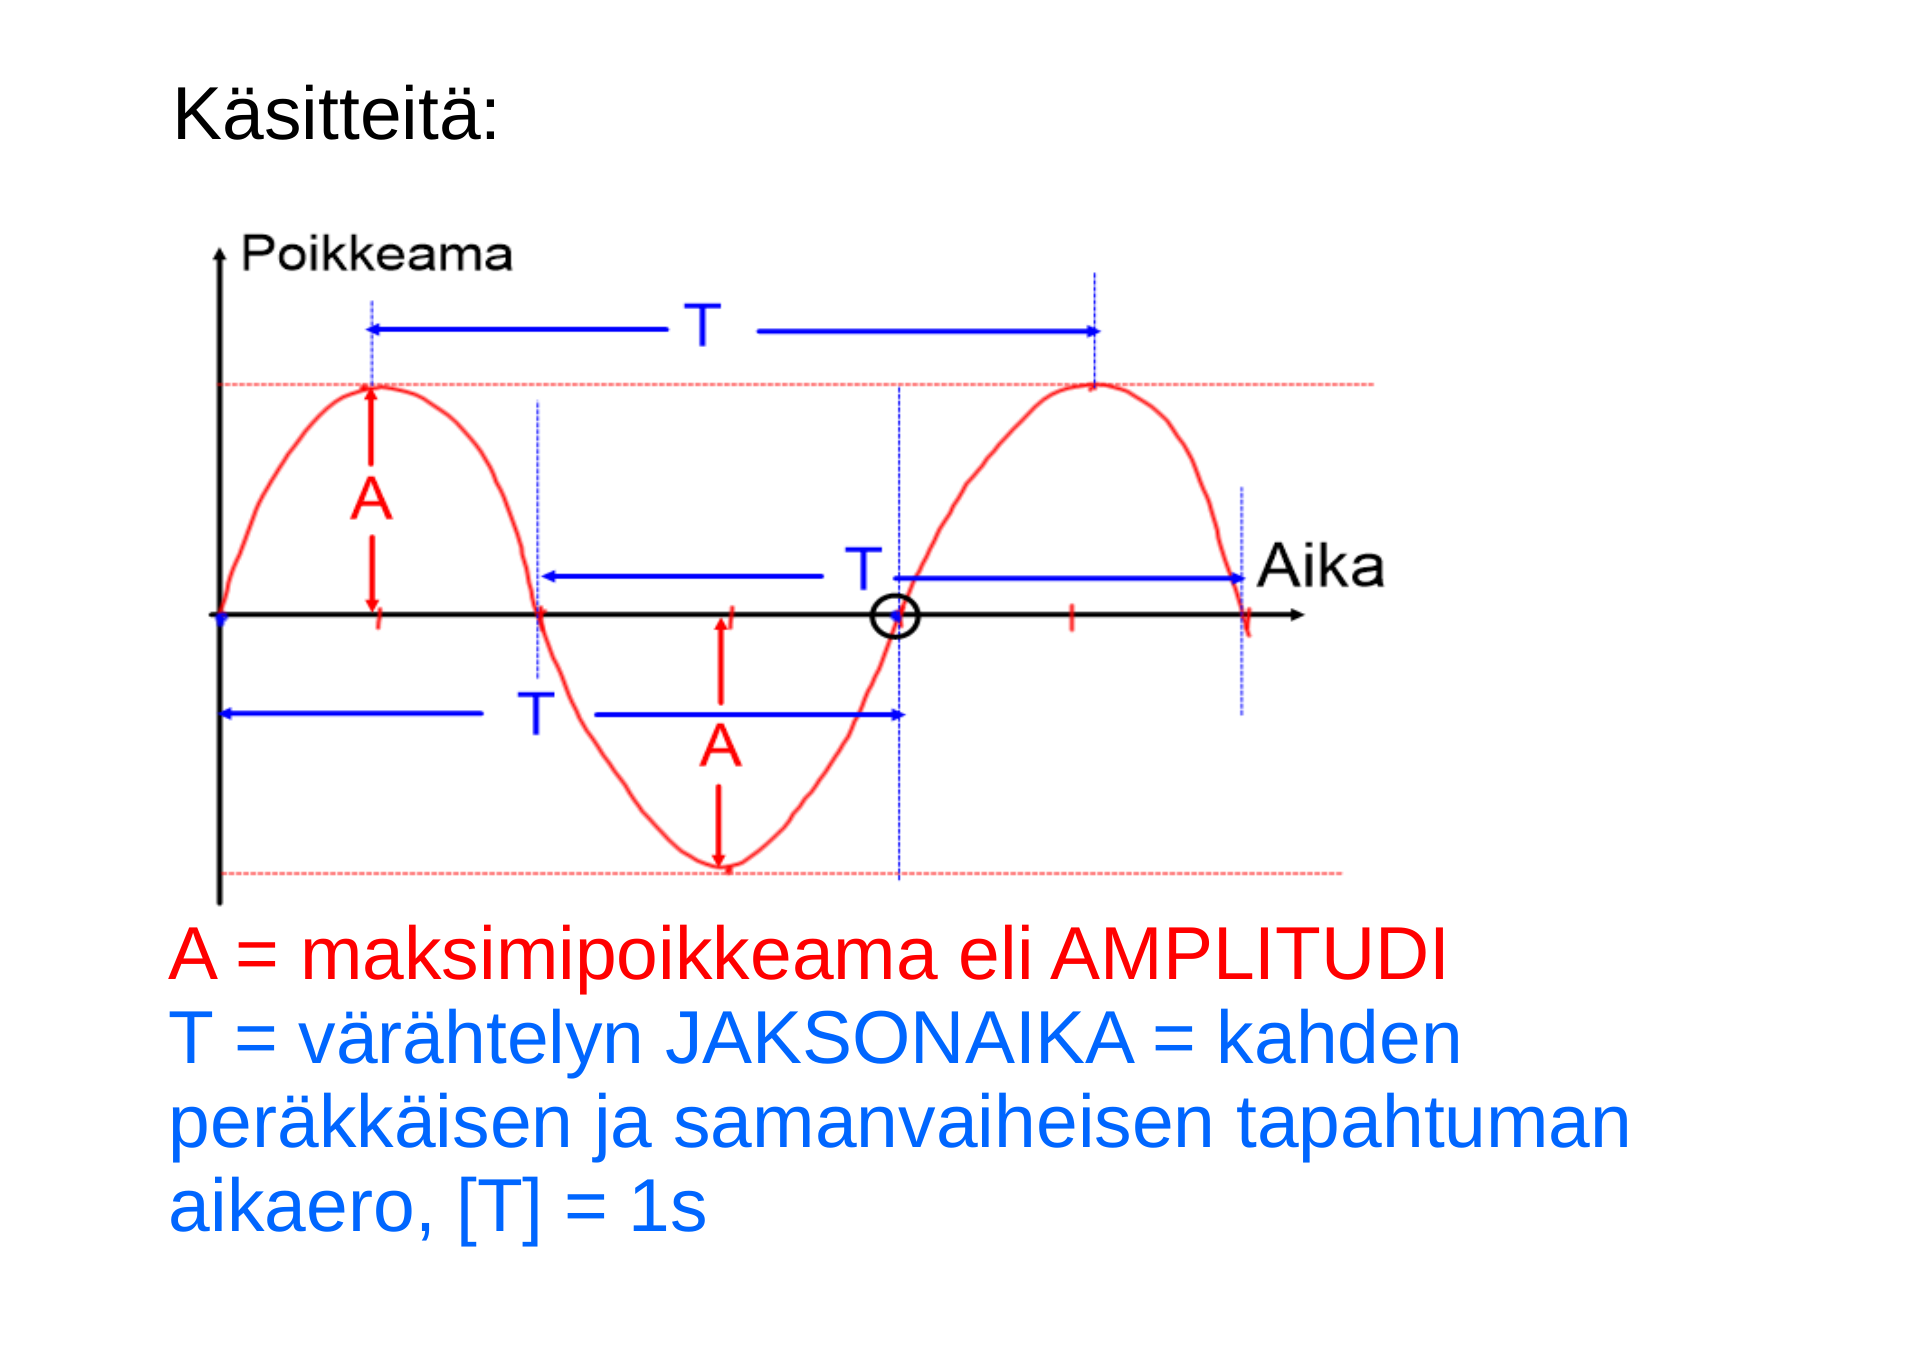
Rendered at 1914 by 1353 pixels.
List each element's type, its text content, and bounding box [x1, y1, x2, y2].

text_box Käsitteitä: [157, 64, 1012, 178]
picture [164, 177, 1436, 903]
text_box A = maksimipoikkeama eli AMPLITUDI T = värähtelyn JAKSONAIKA = kahden peräkkäisen ja samanvaiheisen tapahtuman aikaero, [T] = 1s [154, 903, 1805, 1287]
